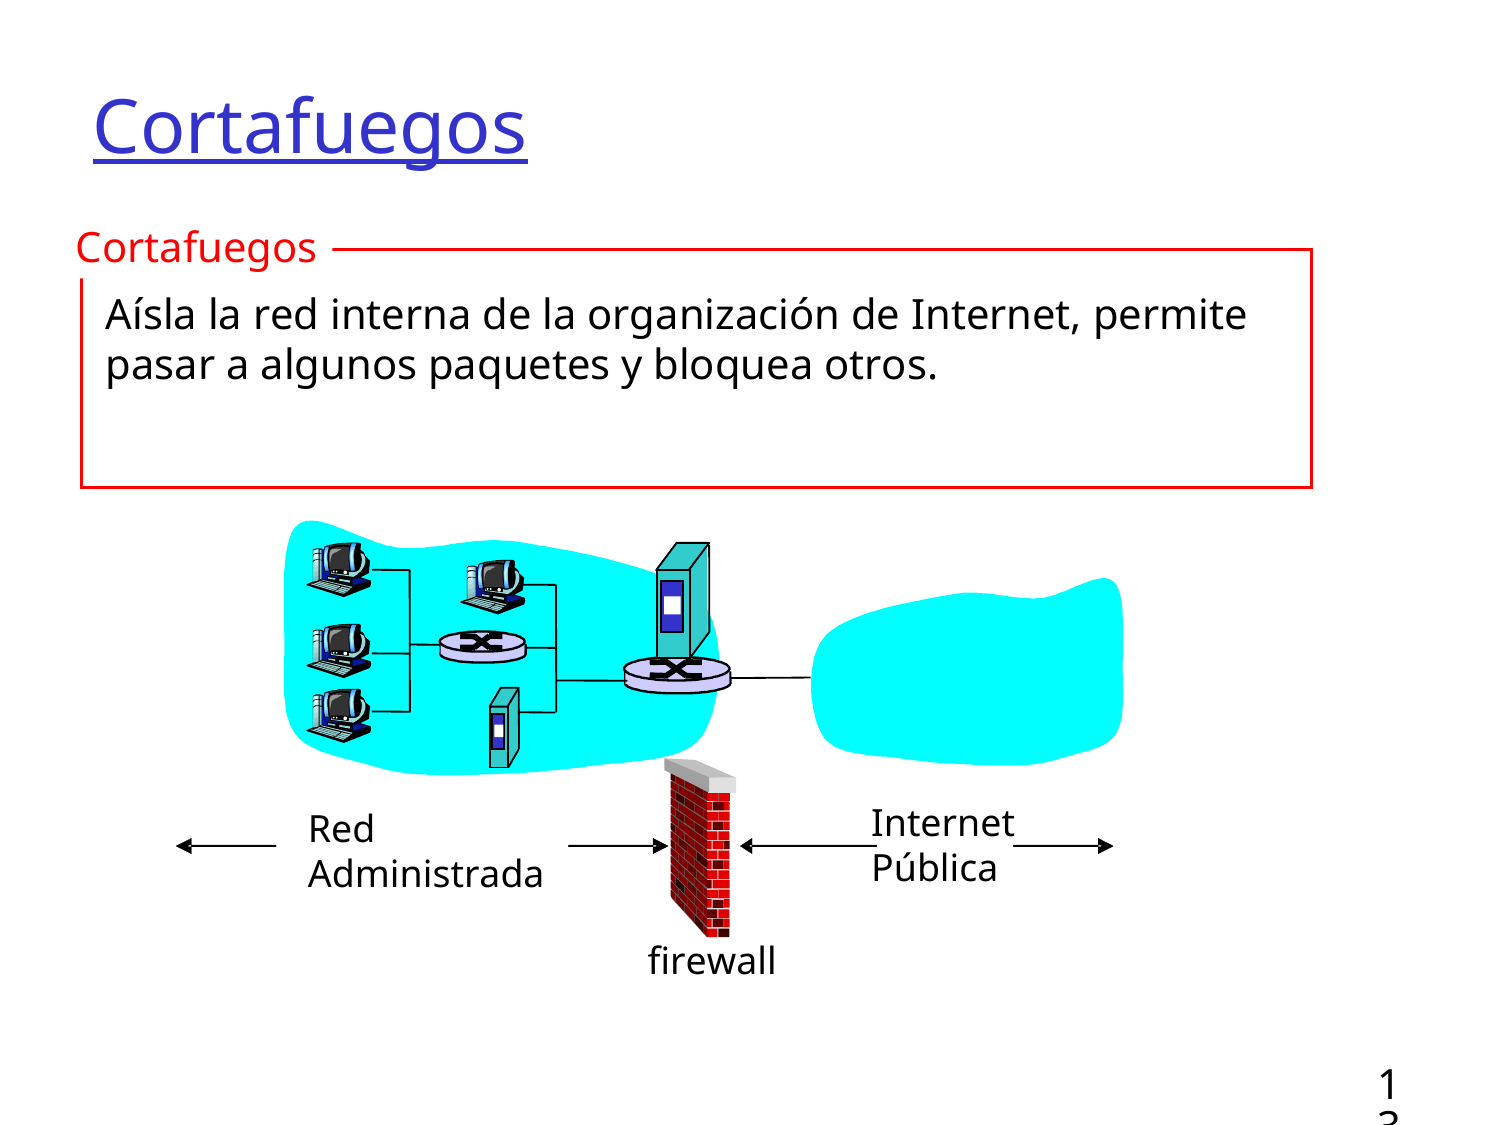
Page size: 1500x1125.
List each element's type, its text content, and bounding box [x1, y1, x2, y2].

text_box [691, 548, 708, 653]
text_box [493, 715, 504, 748]
text_box [491, 708, 507, 767]
title Cortafuegos [77, 29, 1353, 218]
text_box Internet Pública [856, 791, 1040, 897]
text_box [625, 672, 730, 692]
text_box [477, 633, 487, 637]
text_box [683, 660, 728, 677]
text_box firewall [632, 929, 792, 990]
text_box Aísla la red interna de la organización de Internet, permite pasar a algunos paquetes y bloquea otros. [91, 280, 1309, 396]
text_box [740, 800, 856, 889]
text_box [694, 617, 720, 660]
text_box Red Administrada [293, 797, 560, 903]
text_box [669, 673, 684, 679]
text_box [626, 660, 670, 677]
text_box [811, 578, 1124, 766]
text_box [440, 645, 525, 661]
text_box [442, 635, 475, 648]
text_box Cortafuegos [60, 212, 333, 279]
text_box [658, 571, 689, 657]
text_box [656, 659, 689, 664]
text_box [493, 689, 516, 705]
text_box [509, 695, 518, 762]
text_box [593, 940, 831, 995]
text_box [1040, 800, 1114, 889]
text_box [568, 838, 669, 854]
text_box [81, 249, 1312, 488]
text_box [283, 520, 737, 929]
text_box [176, 838, 277, 854]
text_box [488, 635, 523, 649]
text_box [659, 544, 706, 569]
